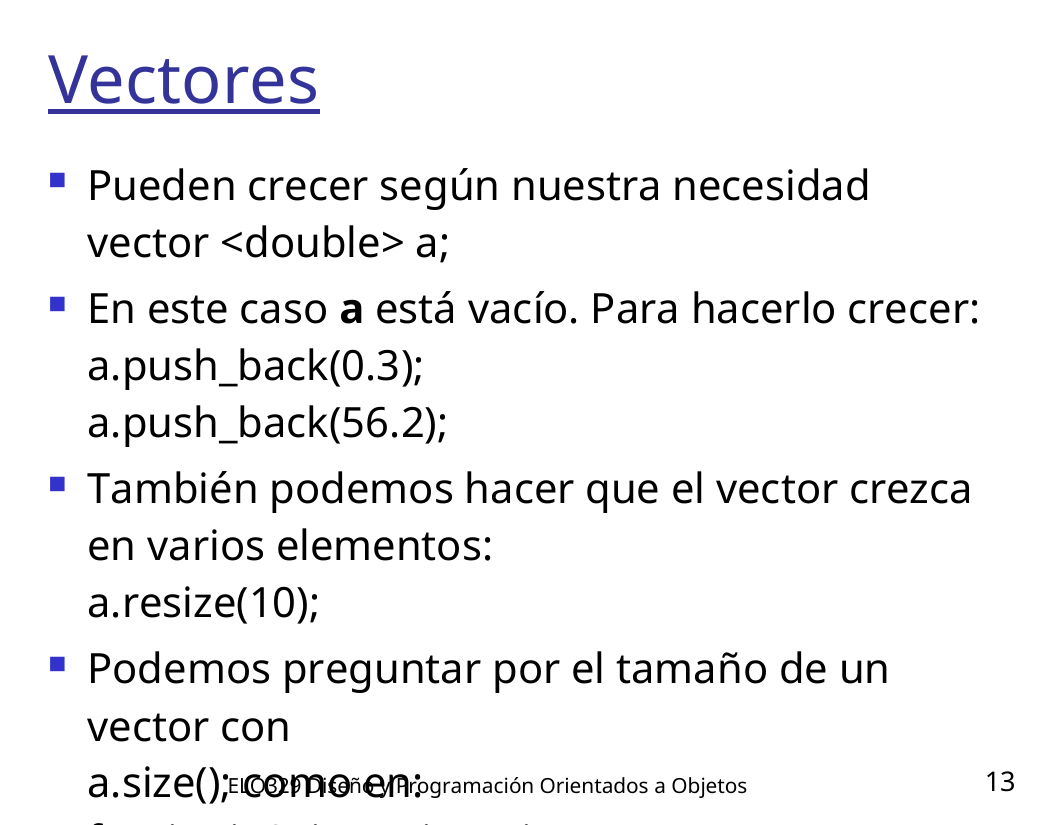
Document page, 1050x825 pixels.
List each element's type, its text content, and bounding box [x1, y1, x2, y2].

list Pueden crecer según nuestra necesidad vector <double> a; En este caso a está vacío. Para hacerlo crecer: a.push_back(0.3); a.push_back(56.2); También podemos hacer que el vector crezca en varios elementos: a.resize(10); Podemos preguntar por el tamaño de un vector con a.size(); como en: for (int i=0; i < a.size(); i++) // ..... por más detalles ver www.cplusplus.com [37, 150, 1023, 751]
title Vectores [37, 19, 1026, 129]
